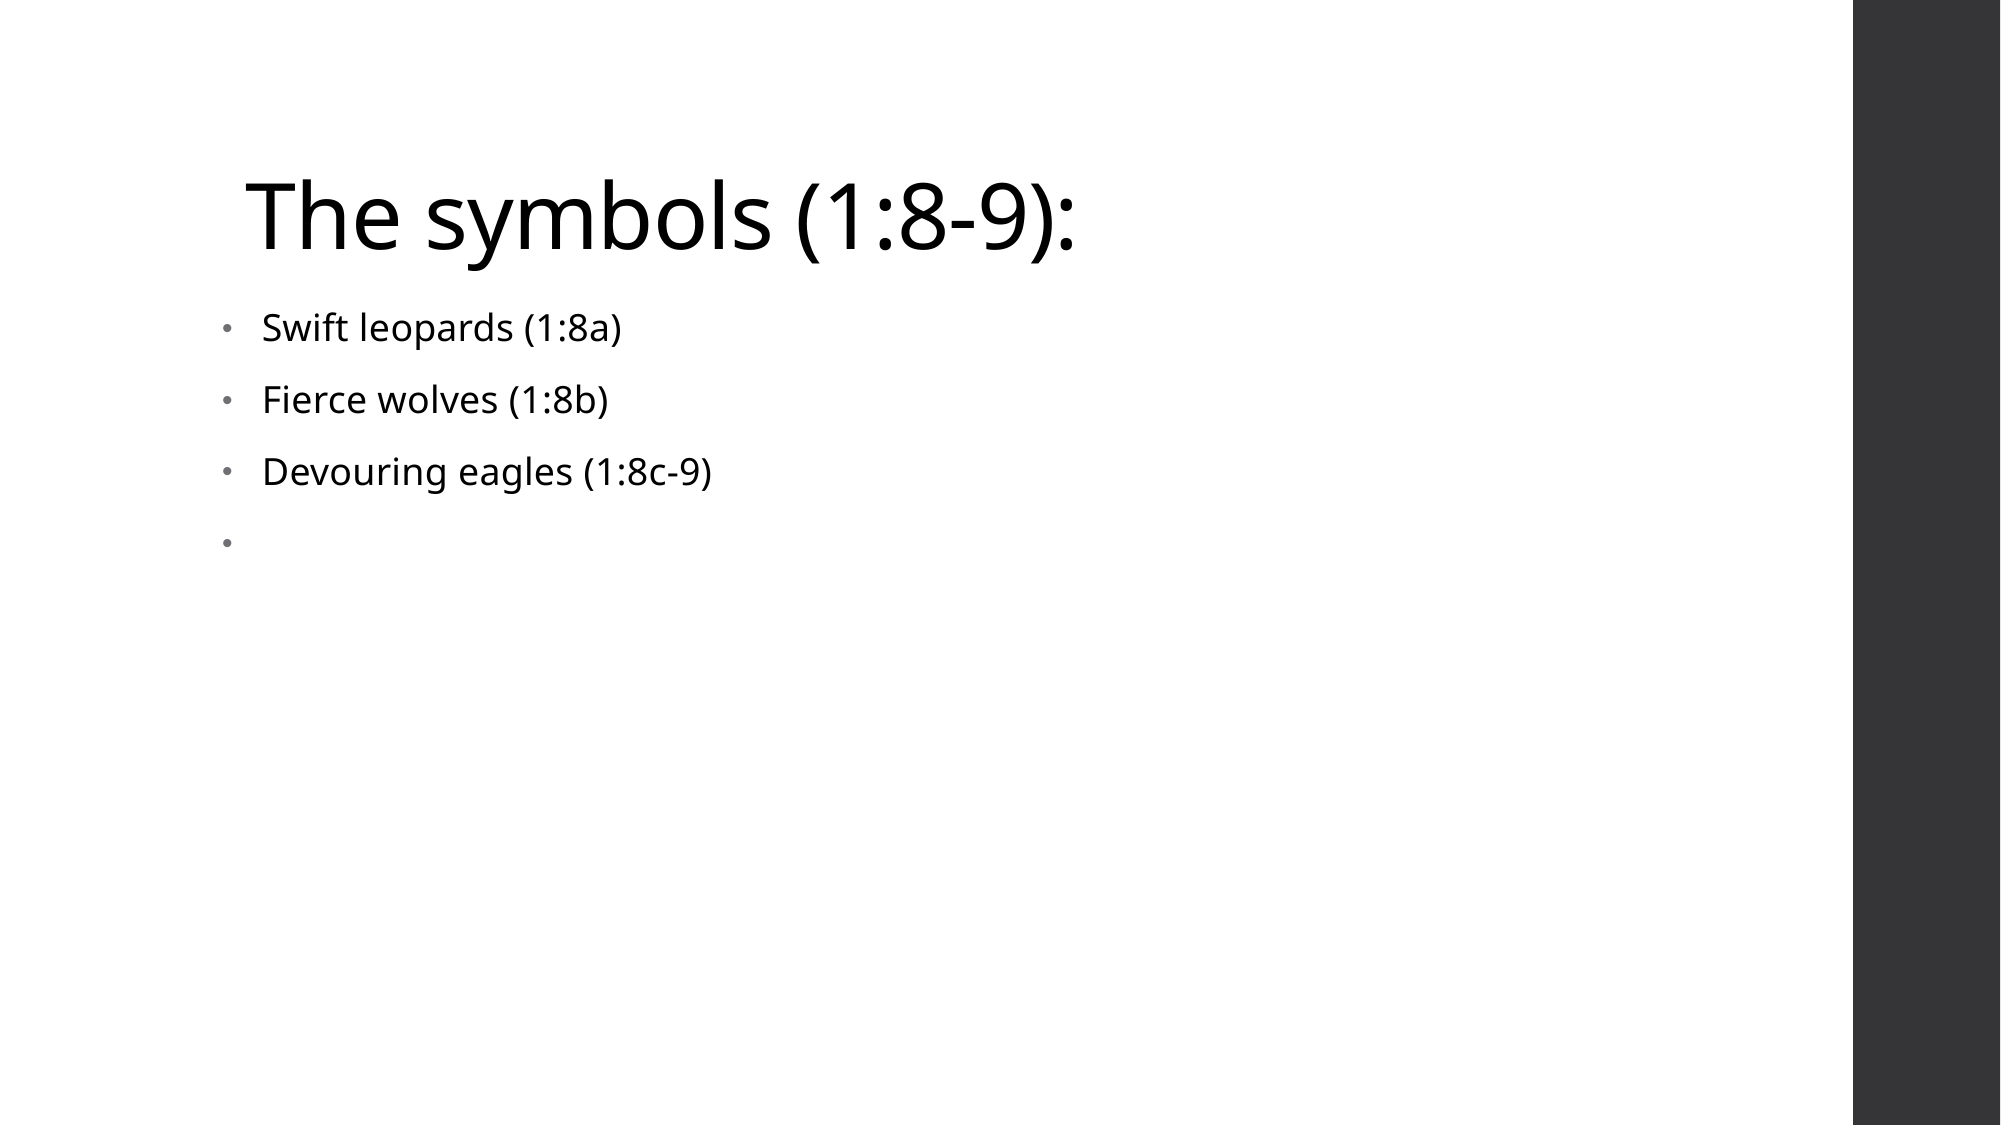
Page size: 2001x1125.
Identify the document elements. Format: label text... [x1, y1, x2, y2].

list Swift leopards (1:8a) Fierce wolves (1:8b) Devouring eagles (1:8c-9) [206, 299, 1617, 1014]
title The symbols (1:8-9): [206, 60, 1797, 278]
